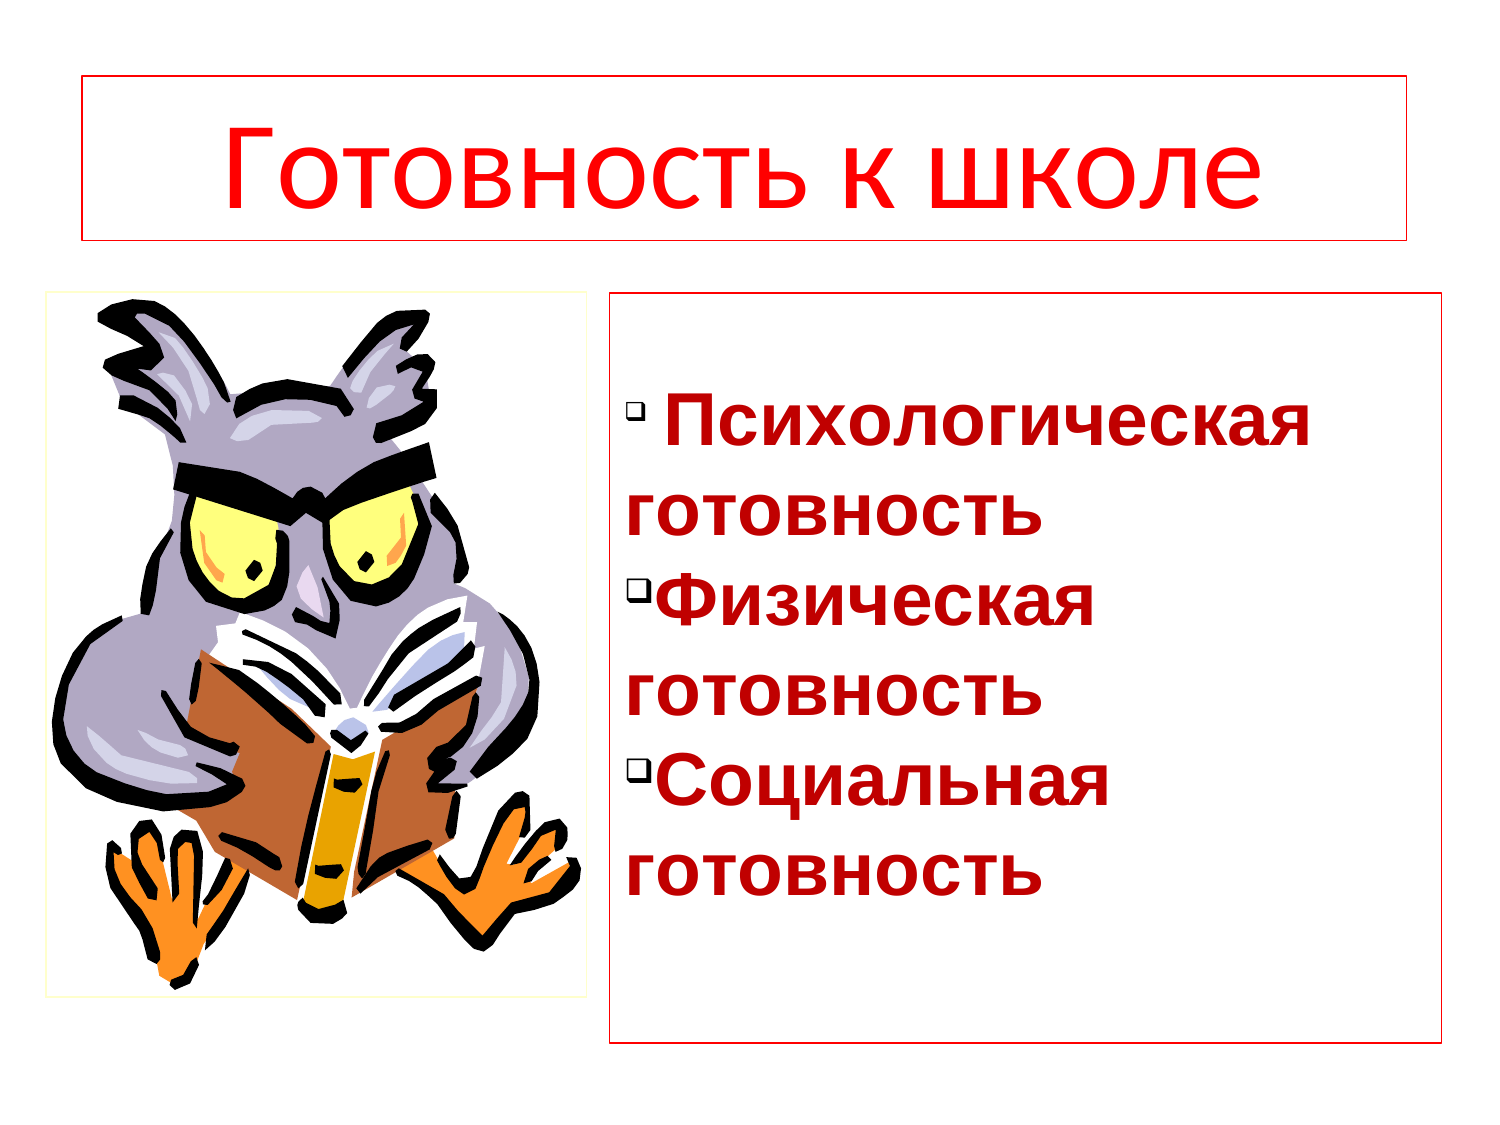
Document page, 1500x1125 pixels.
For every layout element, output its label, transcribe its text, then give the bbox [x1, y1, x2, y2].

picture [46, 292, 586, 997]
title Готовность к школе [82, 75, 1407, 241]
text_box Психологическая готовность Физическая готовность Социальная готовность [609, 292, 1442, 1044]
